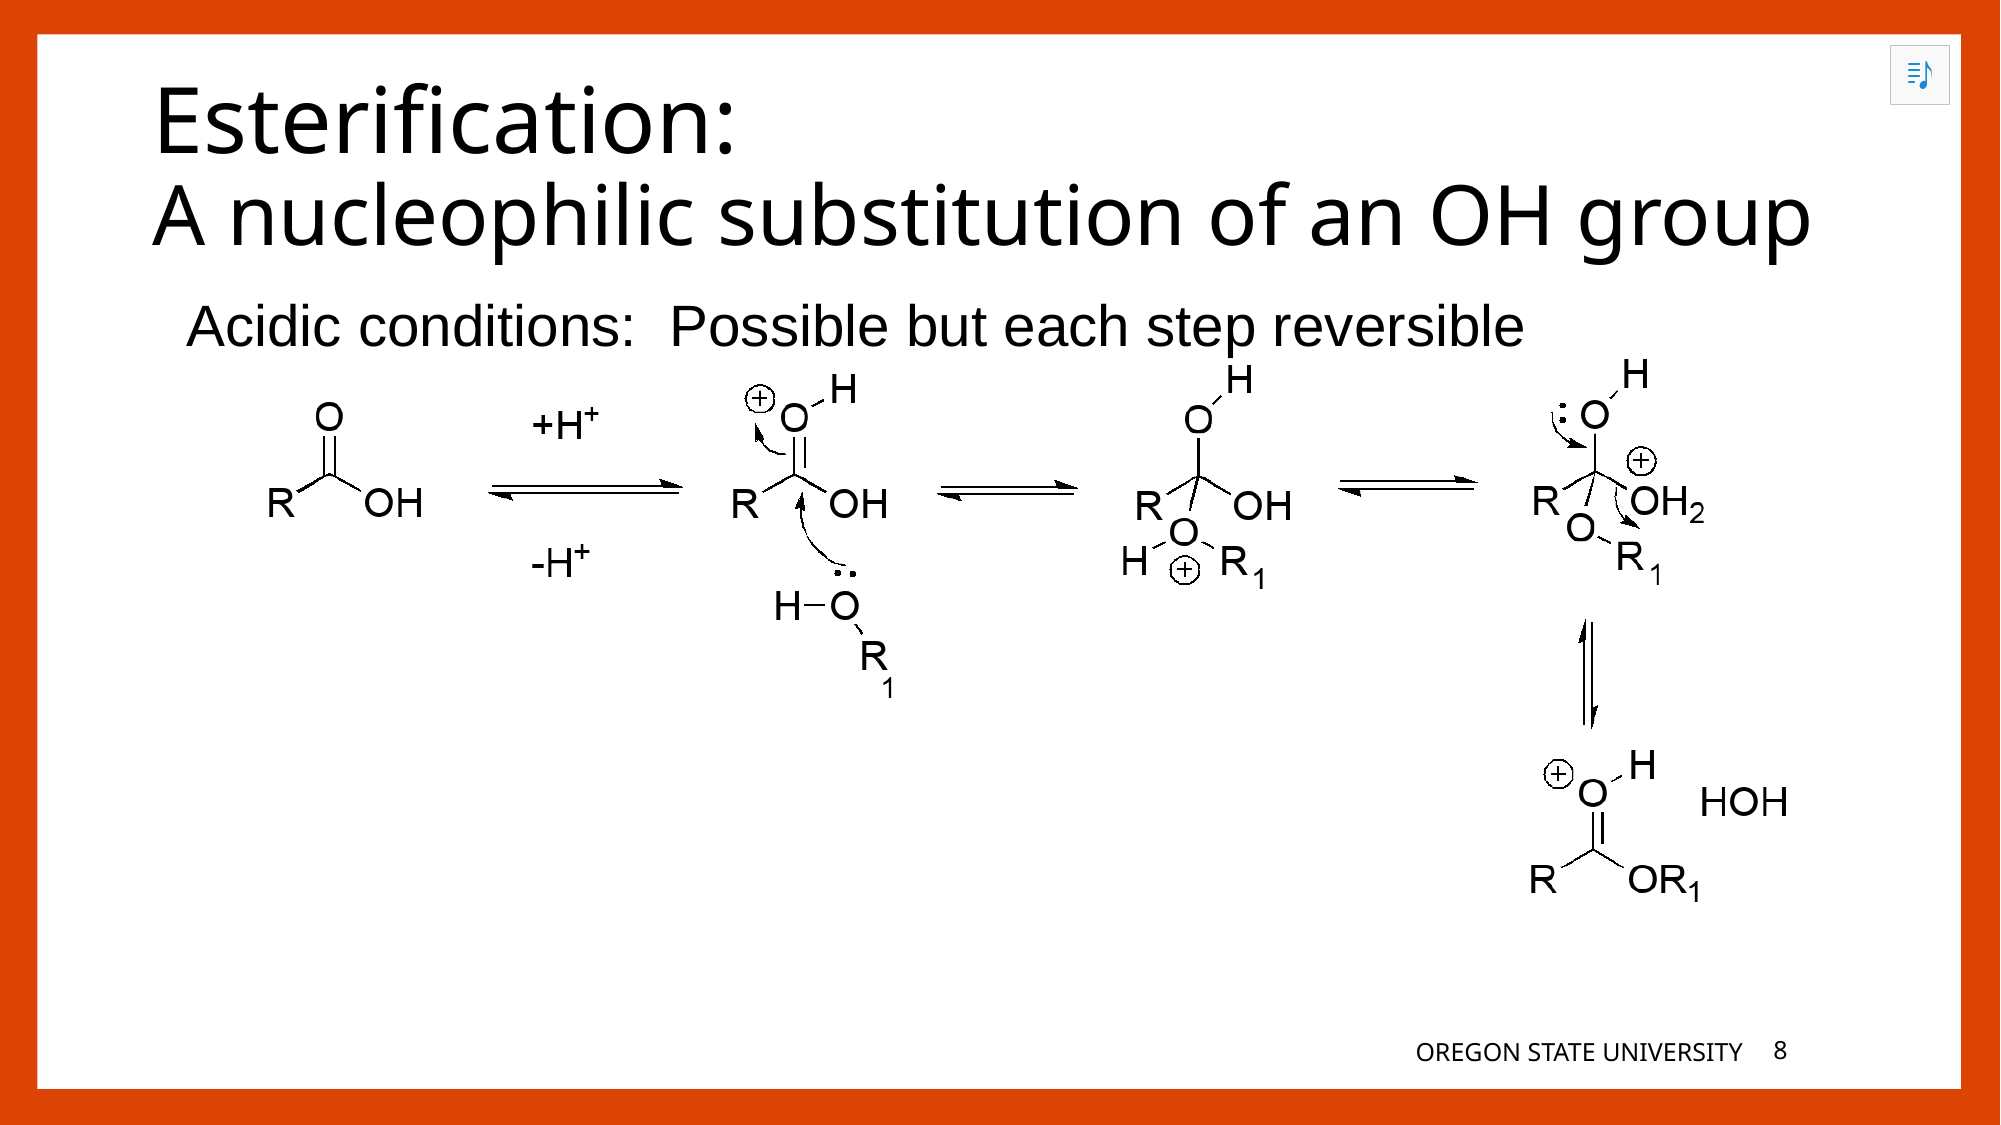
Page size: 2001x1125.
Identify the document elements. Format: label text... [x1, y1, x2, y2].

footer OREGON STATE UNIVERSITY [662, 1021, 1758, 1082]
text_box Acidic conditions: Possible but each step reversible [171, 285, 1543, 366]
slide_number 1 [1758, 1021, 1863, 1082]
picture [210, 347, 1829, 976]
text_box [1890, 45, 1951, 105]
title Esterification: A nucleophilic substitution of an OH group [137, 59, 1863, 278]
